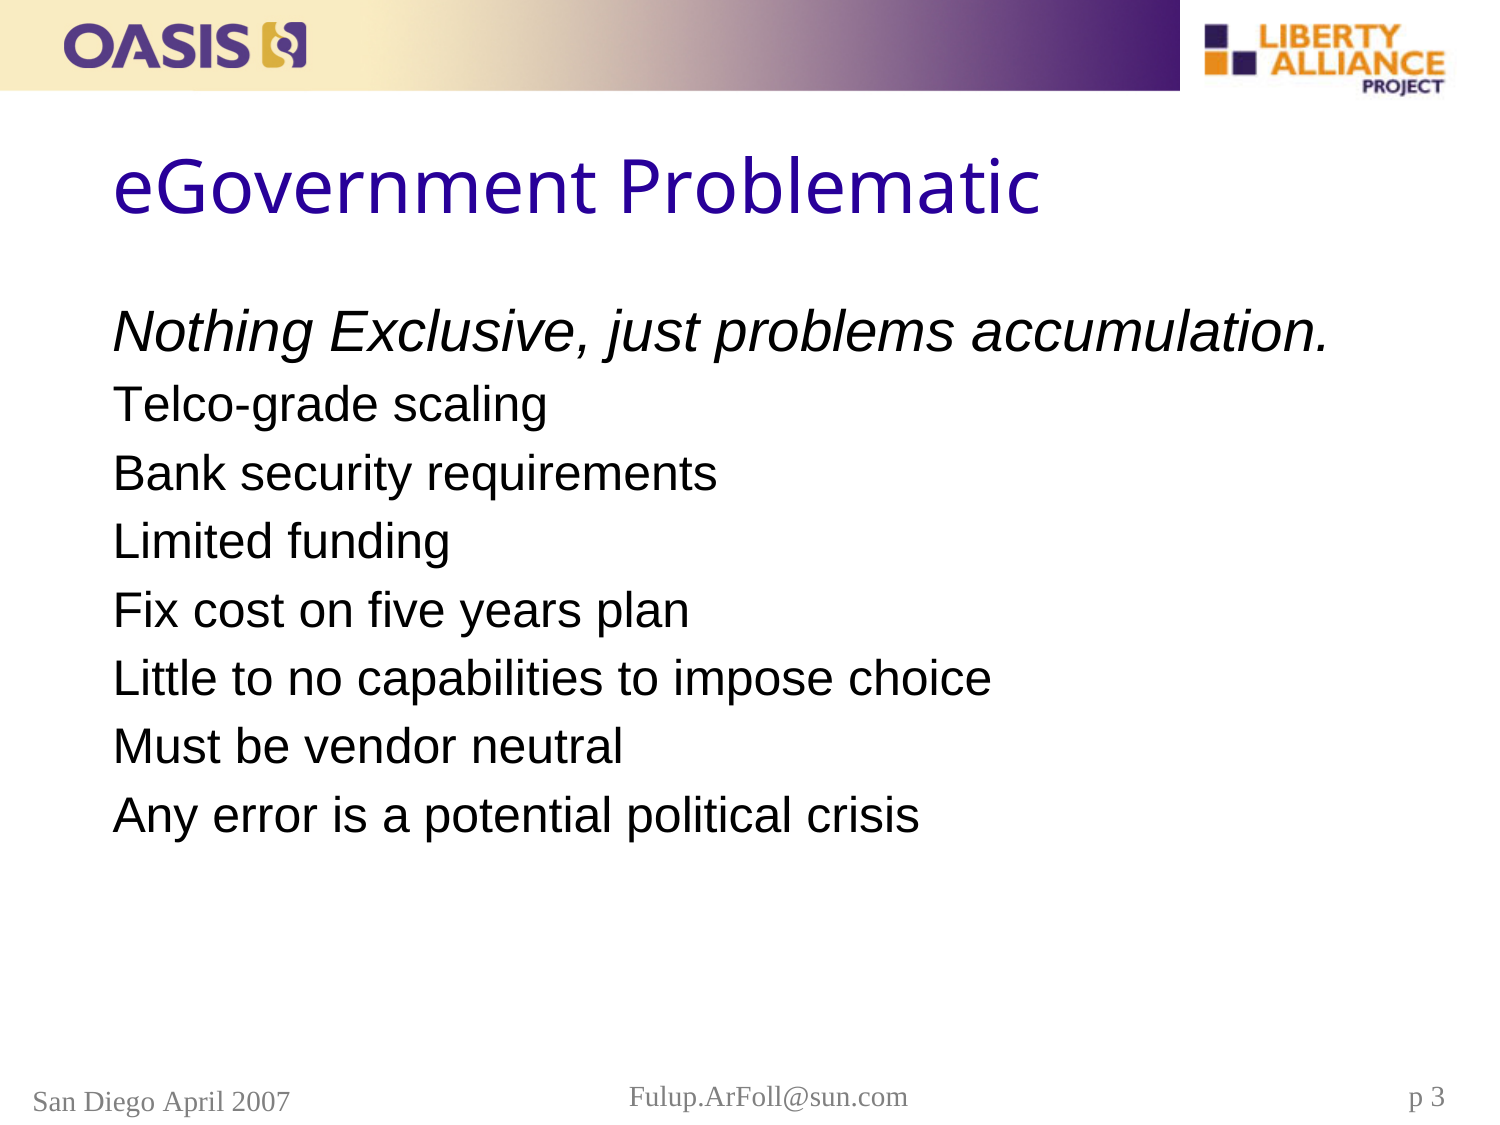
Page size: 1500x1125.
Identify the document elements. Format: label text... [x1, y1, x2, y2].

picture [0, 0, 1500, 1125]
title eGovernment Problematic [112, 98, 1263, 272]
list Nothing Exclusive, just problems accumulation. Telco-grade scaling Bank security requirements Limited funding Fix cost on five years plan Little to no capabilities to impose choice Must be vendor neutral Any error is a potential political crisis [112, 303, 1477, 916]
